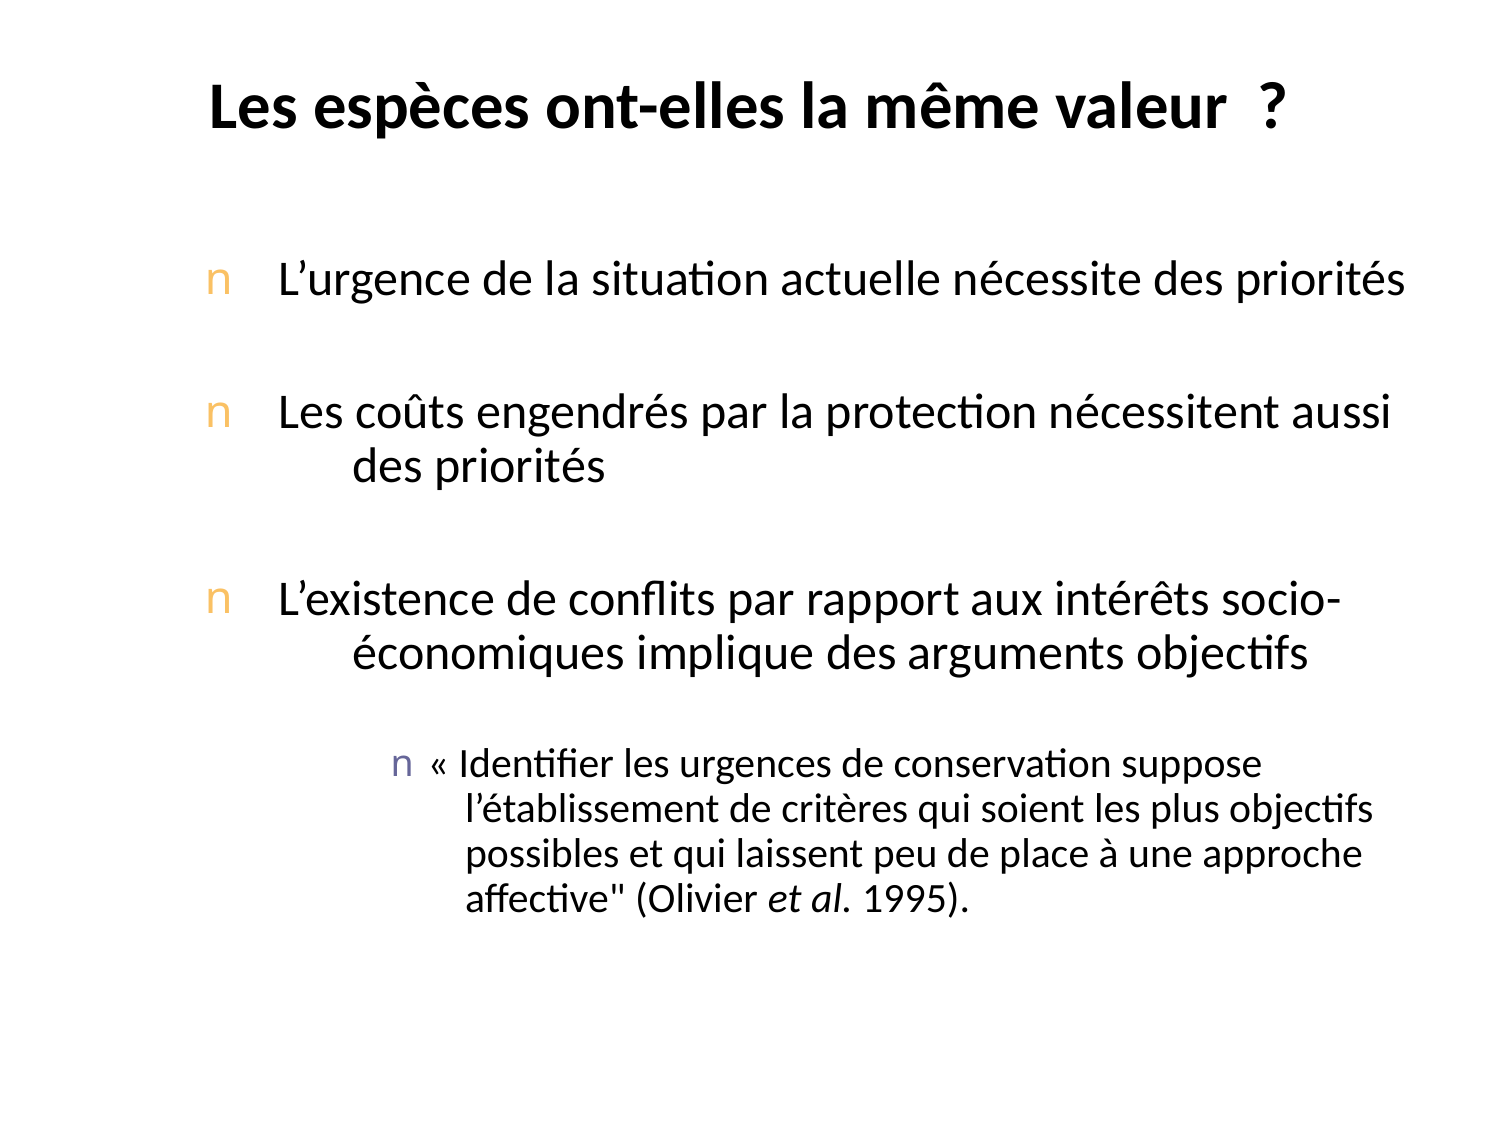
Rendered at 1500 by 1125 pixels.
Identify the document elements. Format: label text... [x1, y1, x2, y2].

text_box Les espèces ont-elles la même valeur ? [0, 24, 1500, 150]
text_box L’urgence de la situation actuelle nécessite des priorités Les coûts engendrés par la protection nécessitent aussi des priorités L’existence de conflits par rapport aux intérêts socio-économiques implique des arguments objectifs « Identifier les urgences de conservation suppose l’établissement de critères qui soient les plus objectifs possibles et qui laissent peu de place à une approche affective" (Olivier et al. 1995). [4, 162, 1430, 1051]
